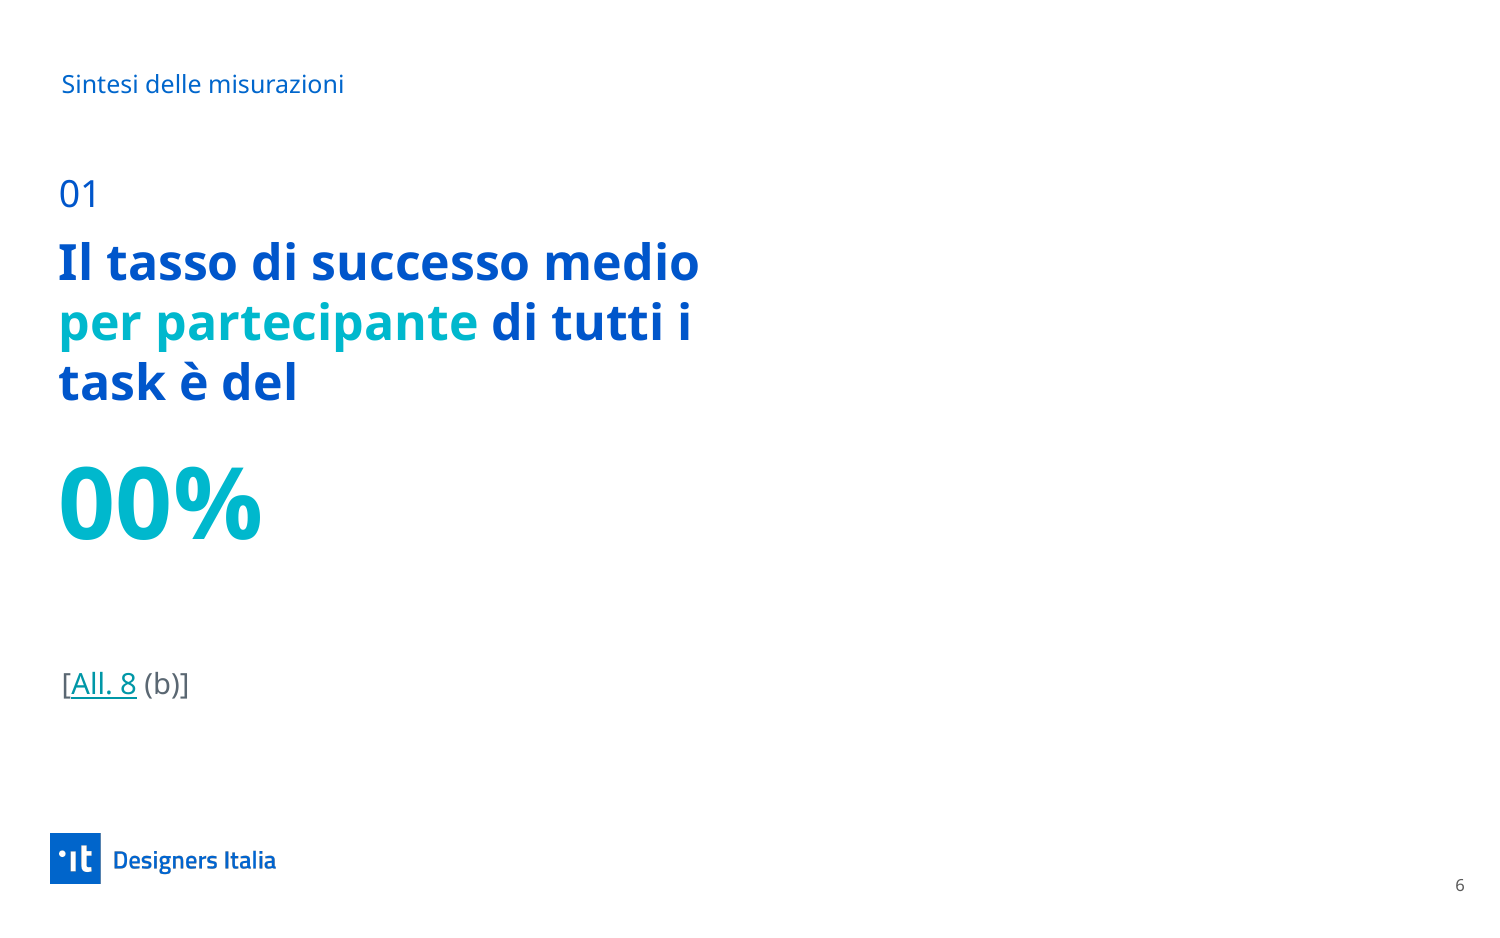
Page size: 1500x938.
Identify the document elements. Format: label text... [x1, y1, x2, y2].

picture [50, 833, 289, 884]
text_box Il tasso di successo medio per partecipante di tutti i task è del [43, 215, 756, 360]
text_box 00% [43, 424, 756, 569]
text_box Sintesi delle misurazioni [46, 58, 684, 110]
text_box [All. 8 (b)] [46, 659, 1009, 711]
text_box 01 [63, 183, 74, 205]
slide_number <number> [1389, 849, 1480, 922]
text_box 01 [43, 155, 405, 207]
